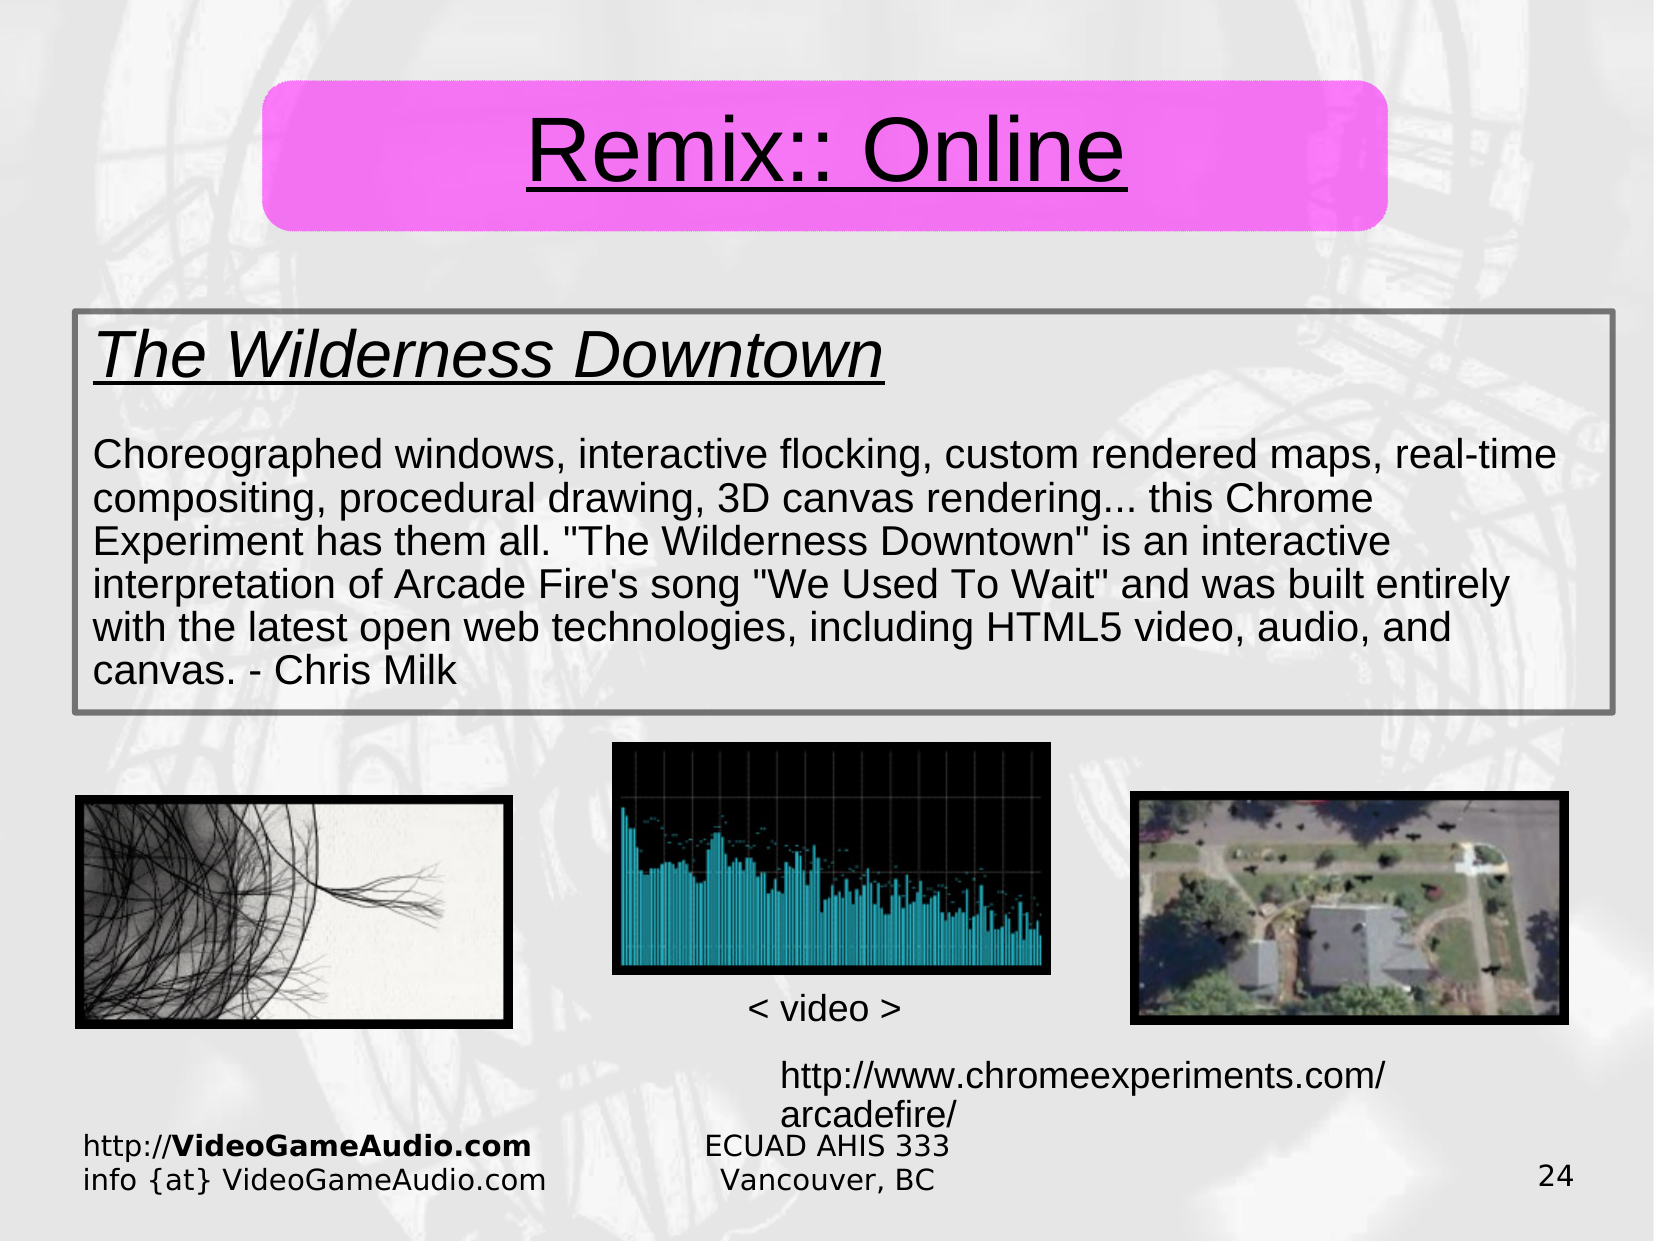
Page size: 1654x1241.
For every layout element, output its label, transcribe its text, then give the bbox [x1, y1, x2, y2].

title Remix:: Online [82, 49, 1571, 257]
text_box < video > [732, 982, 921, 1040]
picture [0, 0, 1654, 1241]
text_box http://www.chromeexperiments.com/arcadefire/ [765, 1050, 1576, 1107]
text_box The Wilderness Downtown Choreographed windows, interactive flocking, custom rendered maps, real-time compositing, procedural drawing, 3D canvas rendering... this Chrome Experiment has them all. "The Wilderness Downtown" is an interactive interpretation of Arcade Fire's song "We Used To Wait" and was built entirely with the latest open web technologies, including HTML5 video, audio, and canvas. - Chris Milk [74, 311, 1613, 713]
